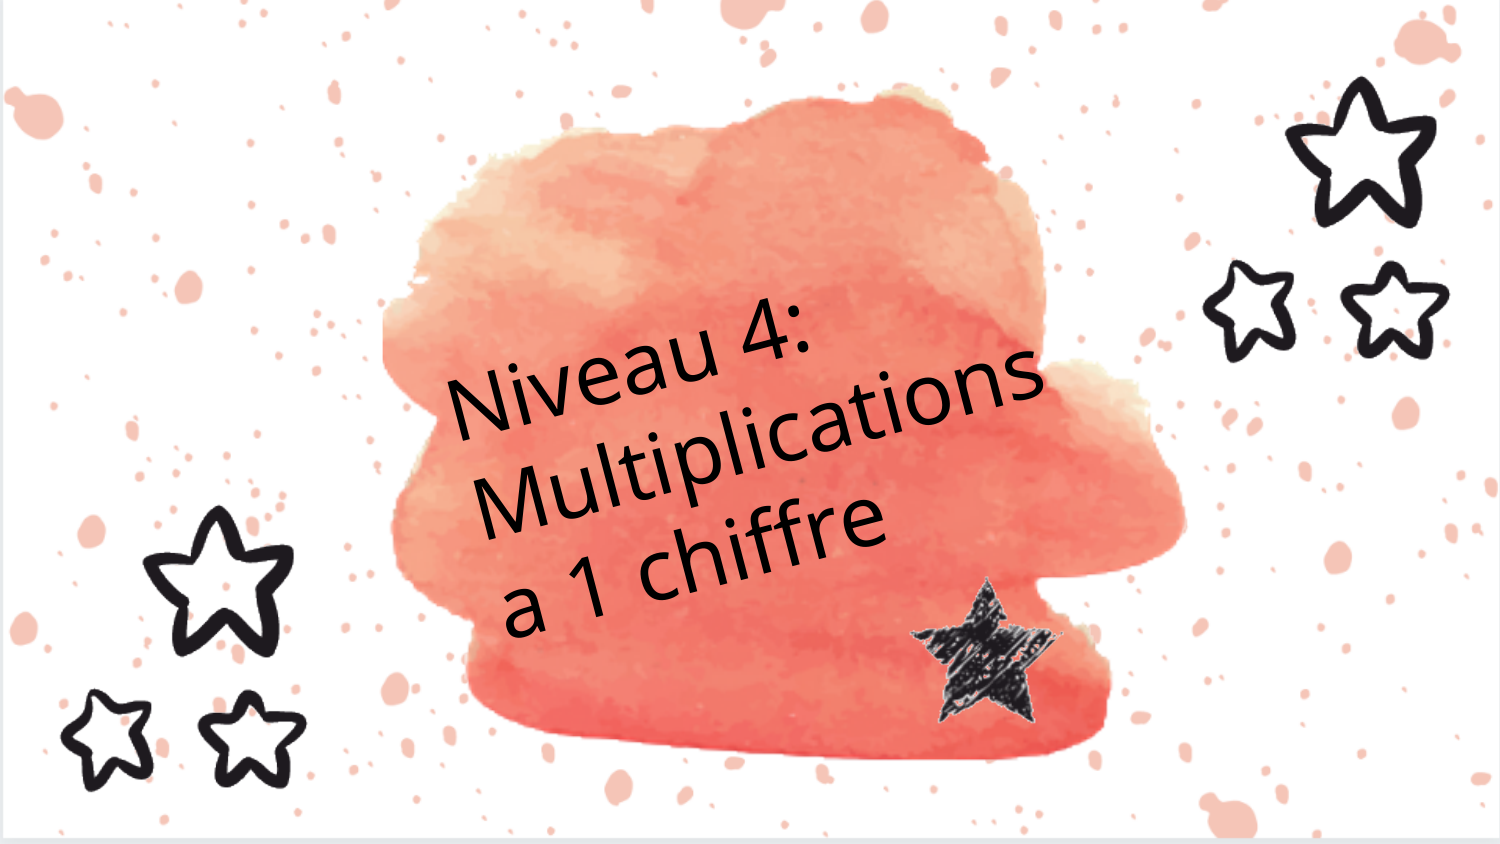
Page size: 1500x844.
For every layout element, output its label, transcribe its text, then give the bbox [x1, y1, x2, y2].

picture [0, 0, 1500, 844]
text_box Niveau 4: Multiplications a 1 chiffre [414, 163, 1212, 680]
